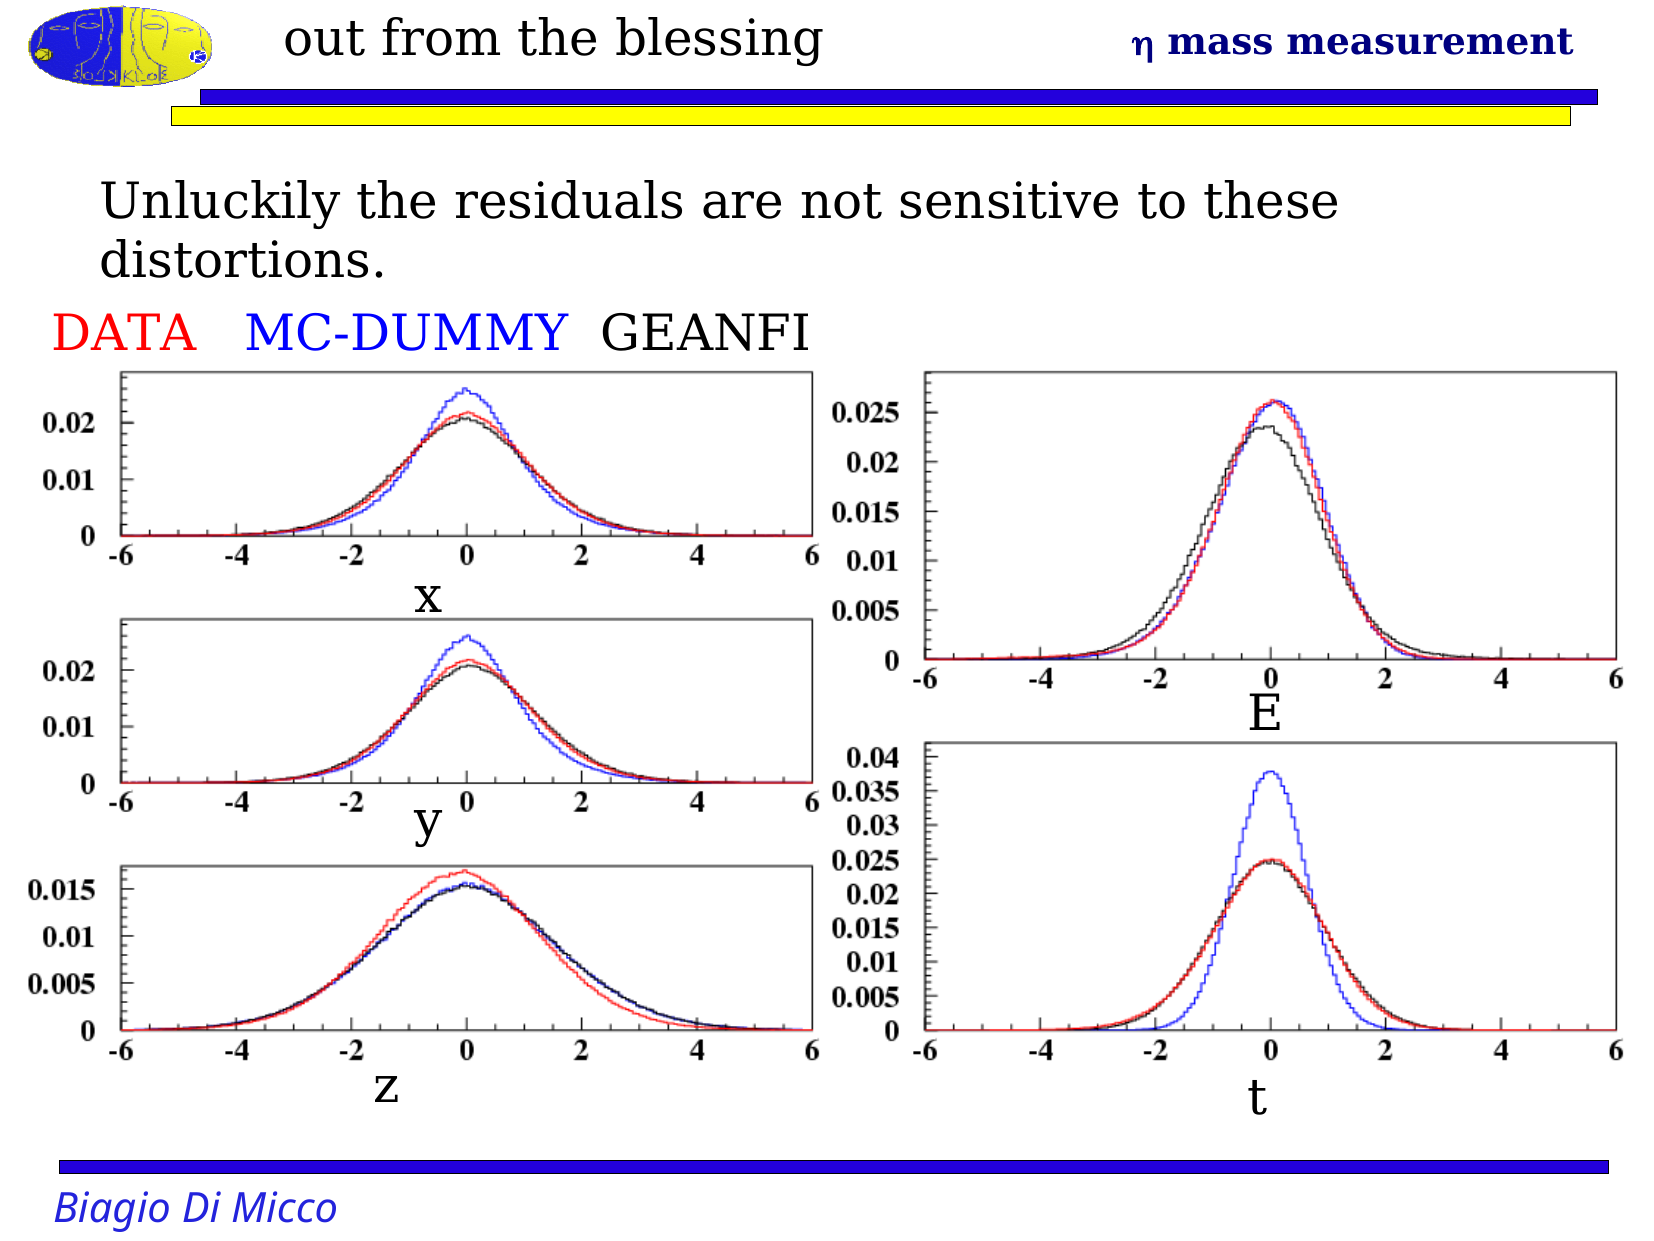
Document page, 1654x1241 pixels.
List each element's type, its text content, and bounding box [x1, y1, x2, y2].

text_box t [1247, 1067, 1380, 1127]
picture [17, 289, 1654, 1122]
text_box Unluckily the residuals are not sensitive to these distortions. [99, 172, 1598, 289]
text_box E [1247, 684, 1380, 743]
text_box out from the blessing [283, 9, 938, 68]
text_box DATA MC-DUMMY GEANFI [51, 304, 841, 363]
text_box x [414, 565, 547, 625]
picture [20, 2, 220, 89]
text_box z [373, 1056, 506, 1115]
text_box y [414, 790, 547, 849]
